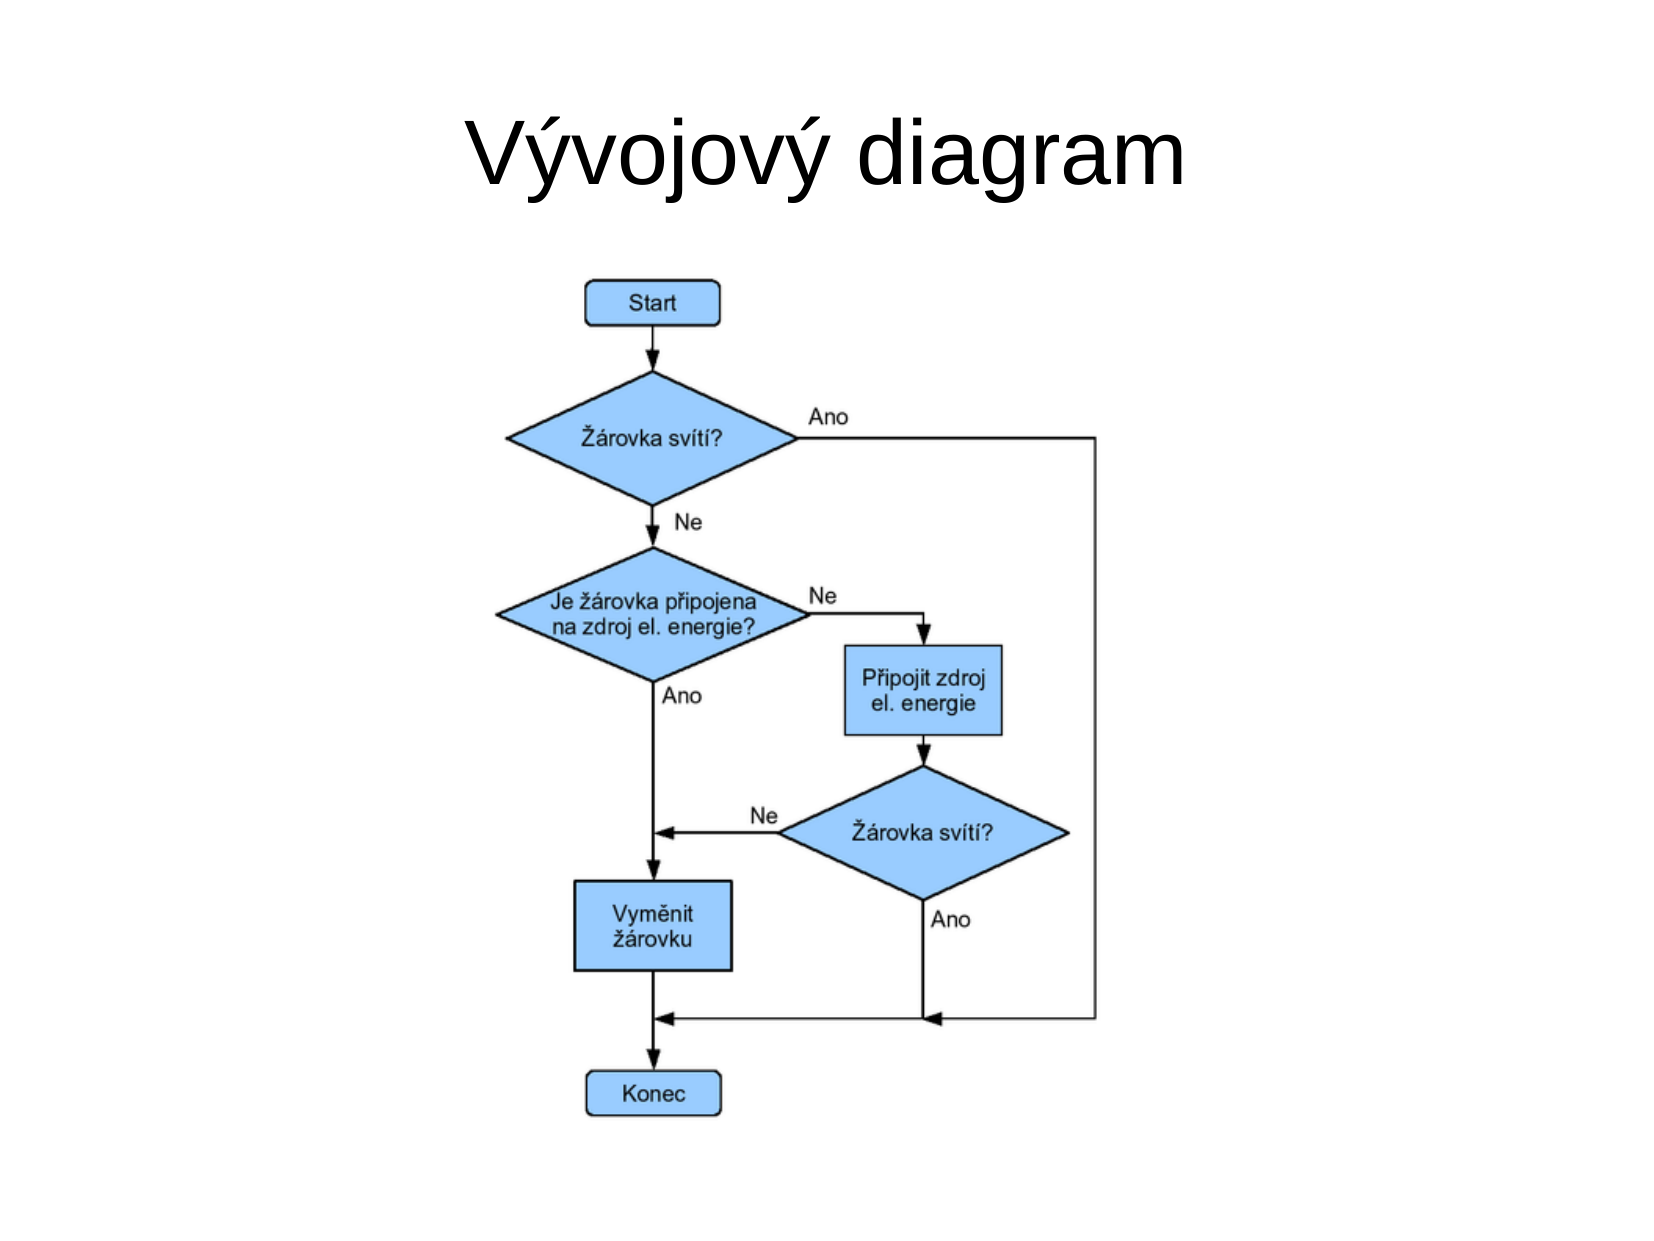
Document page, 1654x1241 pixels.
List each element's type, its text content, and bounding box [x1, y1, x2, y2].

picture [442, 243, 1158, 1182]
title Vývojový diagram [82, 49, 1571, 257]
